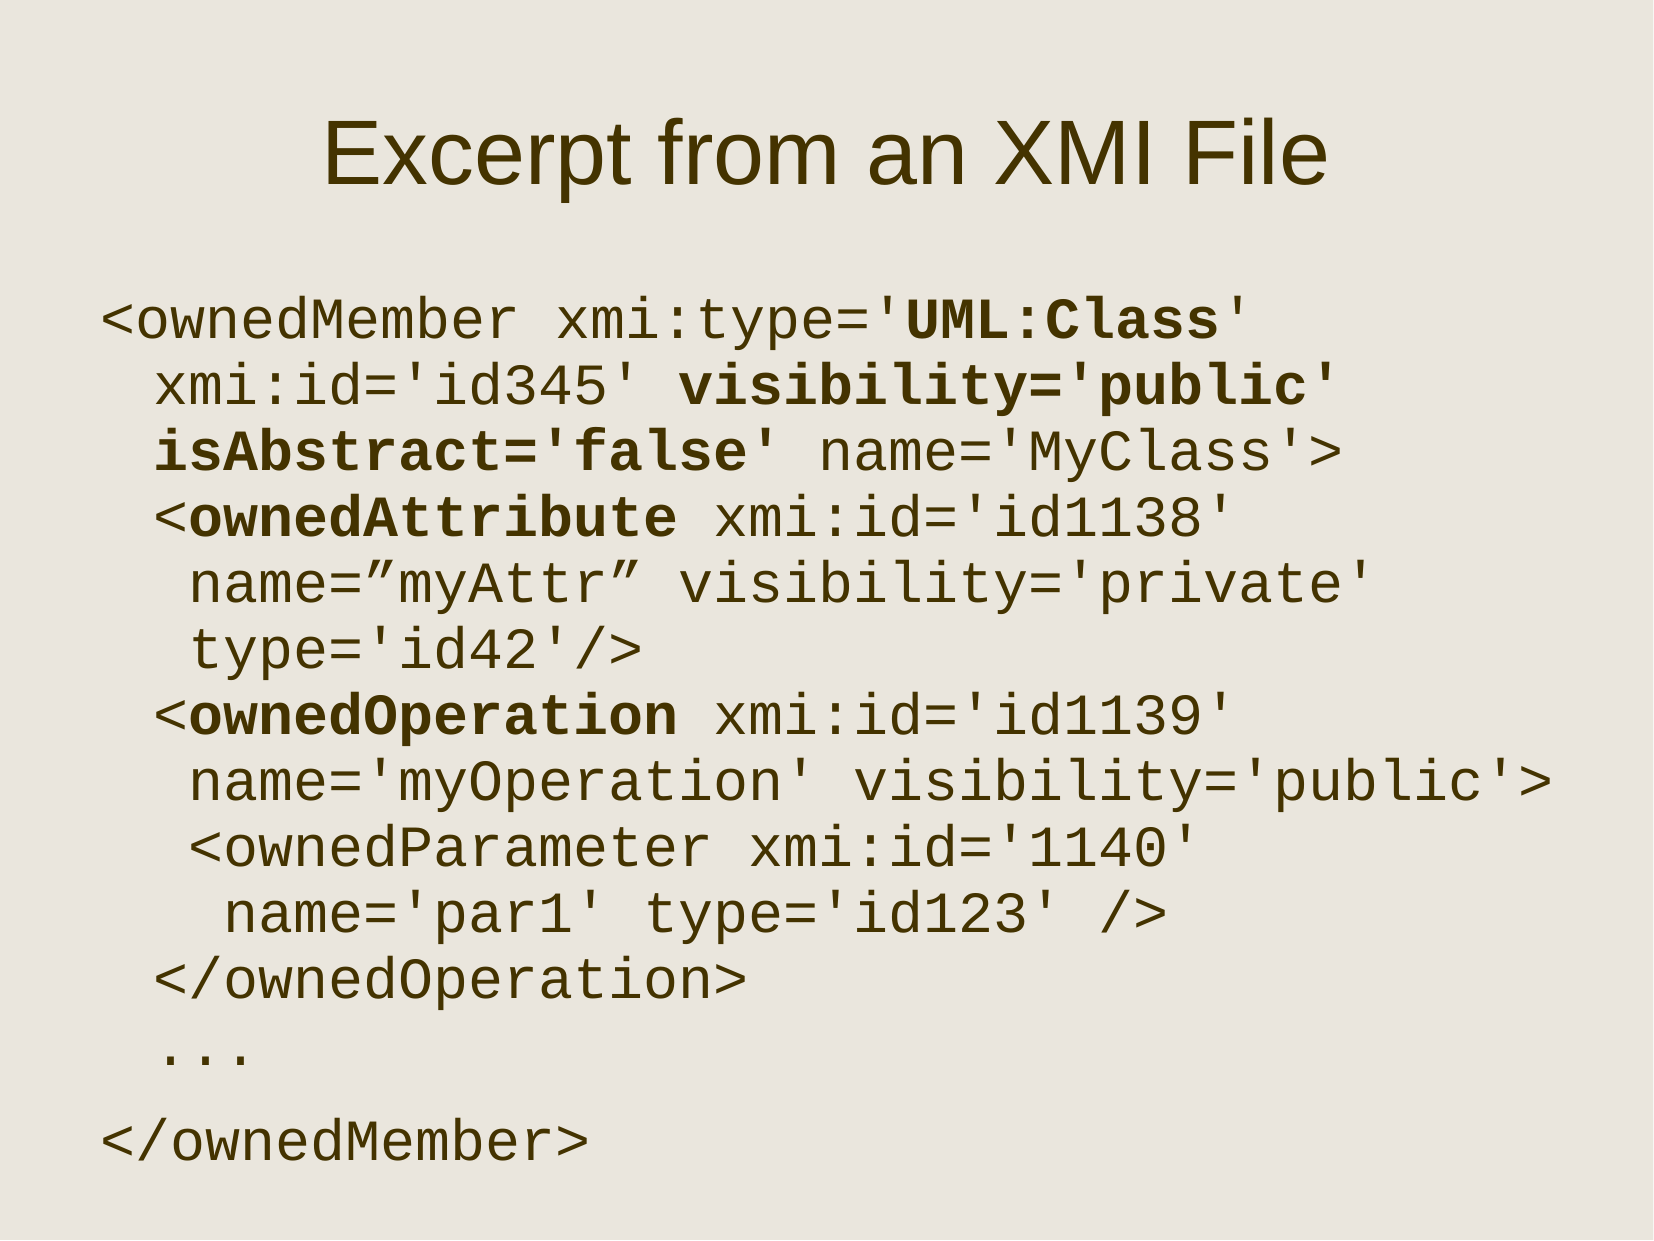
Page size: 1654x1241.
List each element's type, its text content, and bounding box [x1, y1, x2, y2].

title Excerpt from an XMI File [82, 49, 1571, 257]
list <ownedMember xmi:type='UML:Class' xmi:id='id345' visibility='public' isAbstract='false' name='MyClass'> <ownedAttribute xmi:id='id1138' name=”myAttr” visibility='private' type='id42'/> <ownedOperation xmi:id='id1139' name='myOperation' visibility='public'> <ownedParameter xmi:id='1140' name='par1' type='id123' /> </ownedOperation> ... </ownedMember> [82, 290, 1571, 1155]
